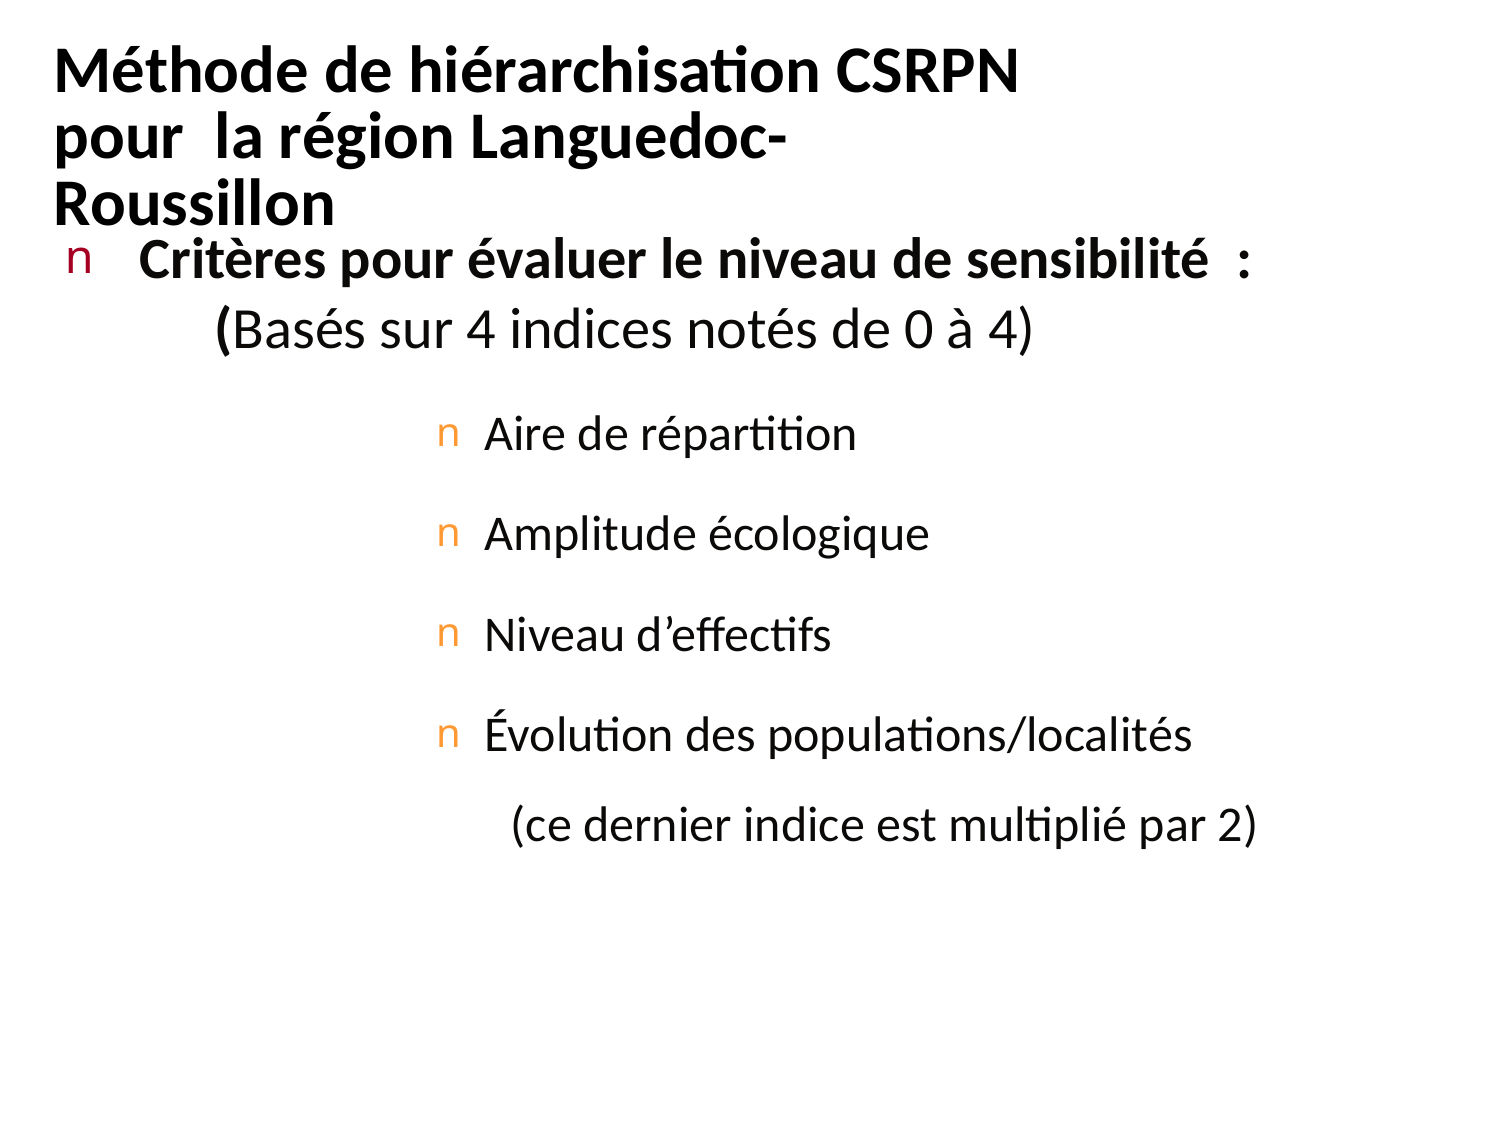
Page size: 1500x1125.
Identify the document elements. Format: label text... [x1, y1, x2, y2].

text_box Méthode de hiérarchisation CSRPN pour la région Languedoc-Roussillon [38, 34, 1087, 213]
text_box Critères pour évaluer le niveau de sensibilité : (Basés sur 4 indices notés de 0 à 4) Aire de répartition Amplitude écologique Niveau d’effectifs Évolution des populations/localités (ce dernier indice est multiplié par 2) [50, 212, 1463, 1125]
